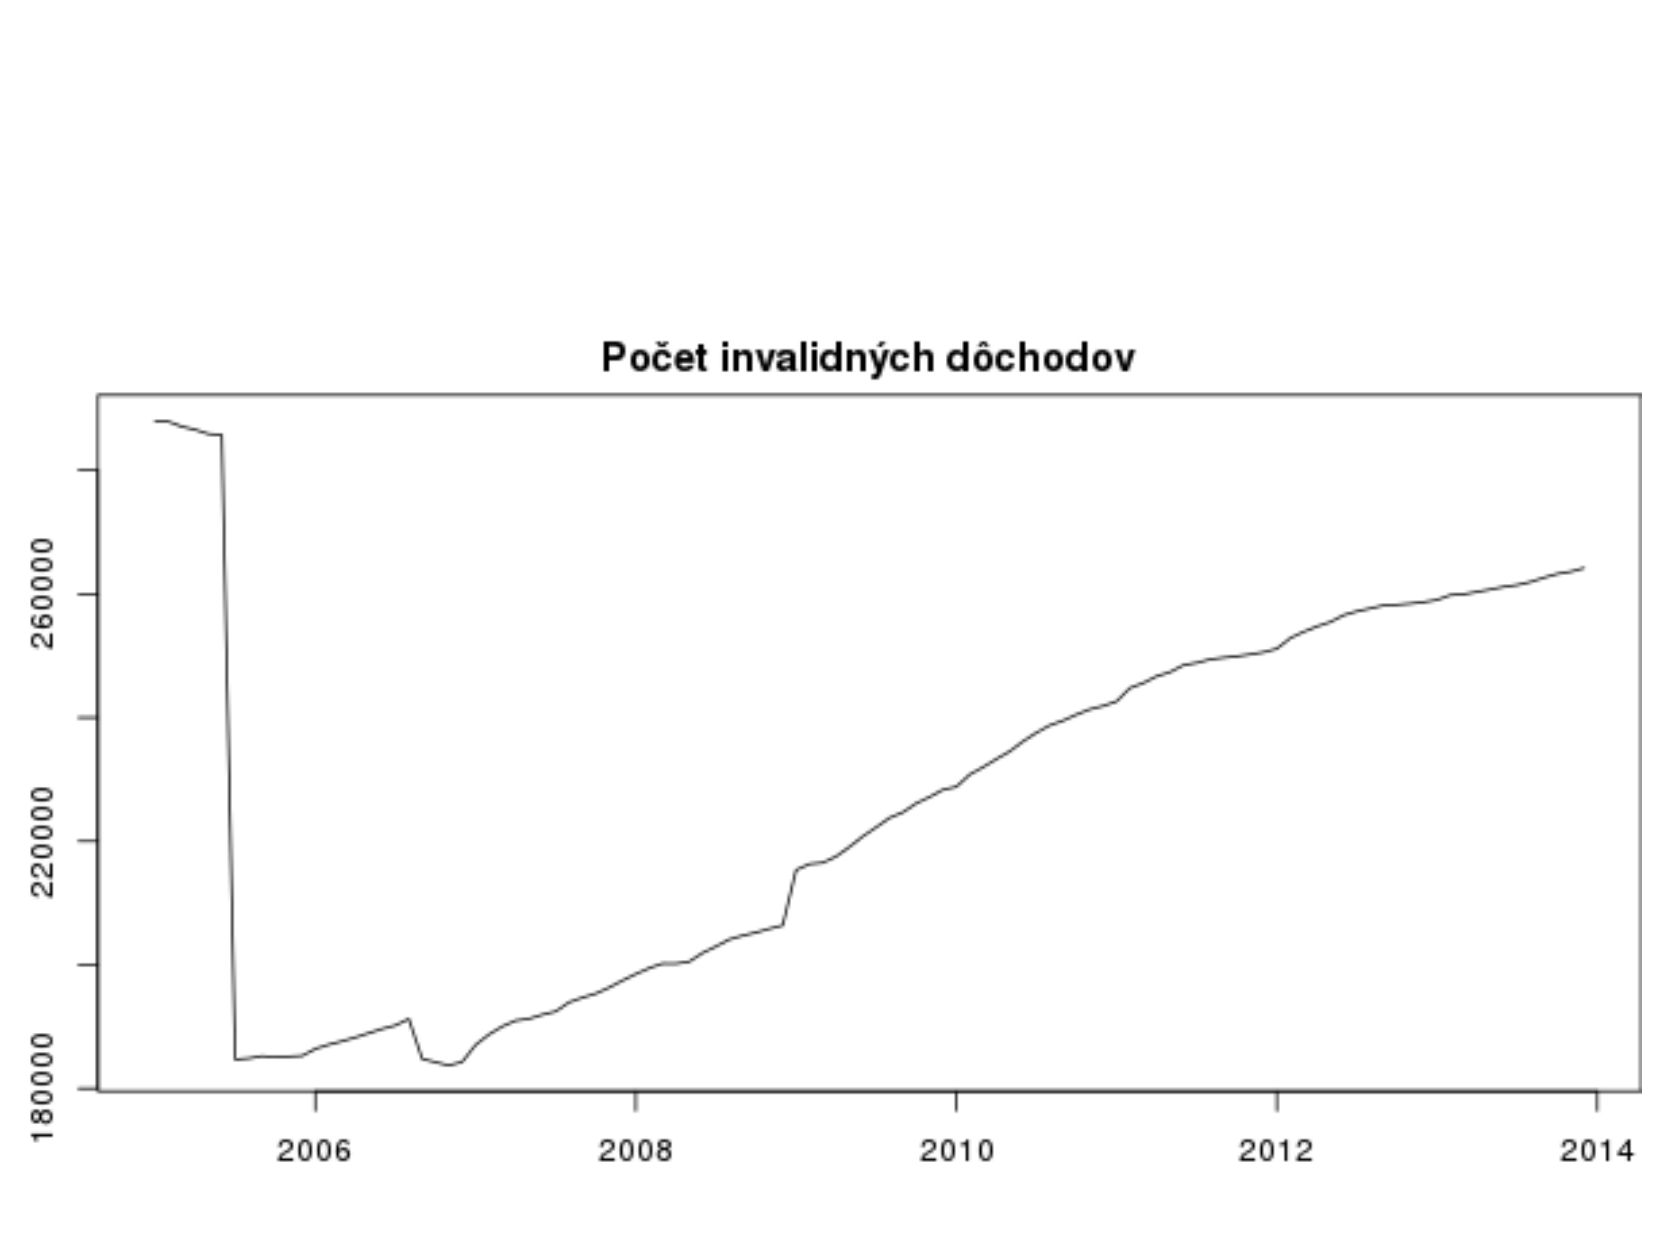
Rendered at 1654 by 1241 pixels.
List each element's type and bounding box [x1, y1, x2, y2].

picture [21, 318, 1642, 1170]
